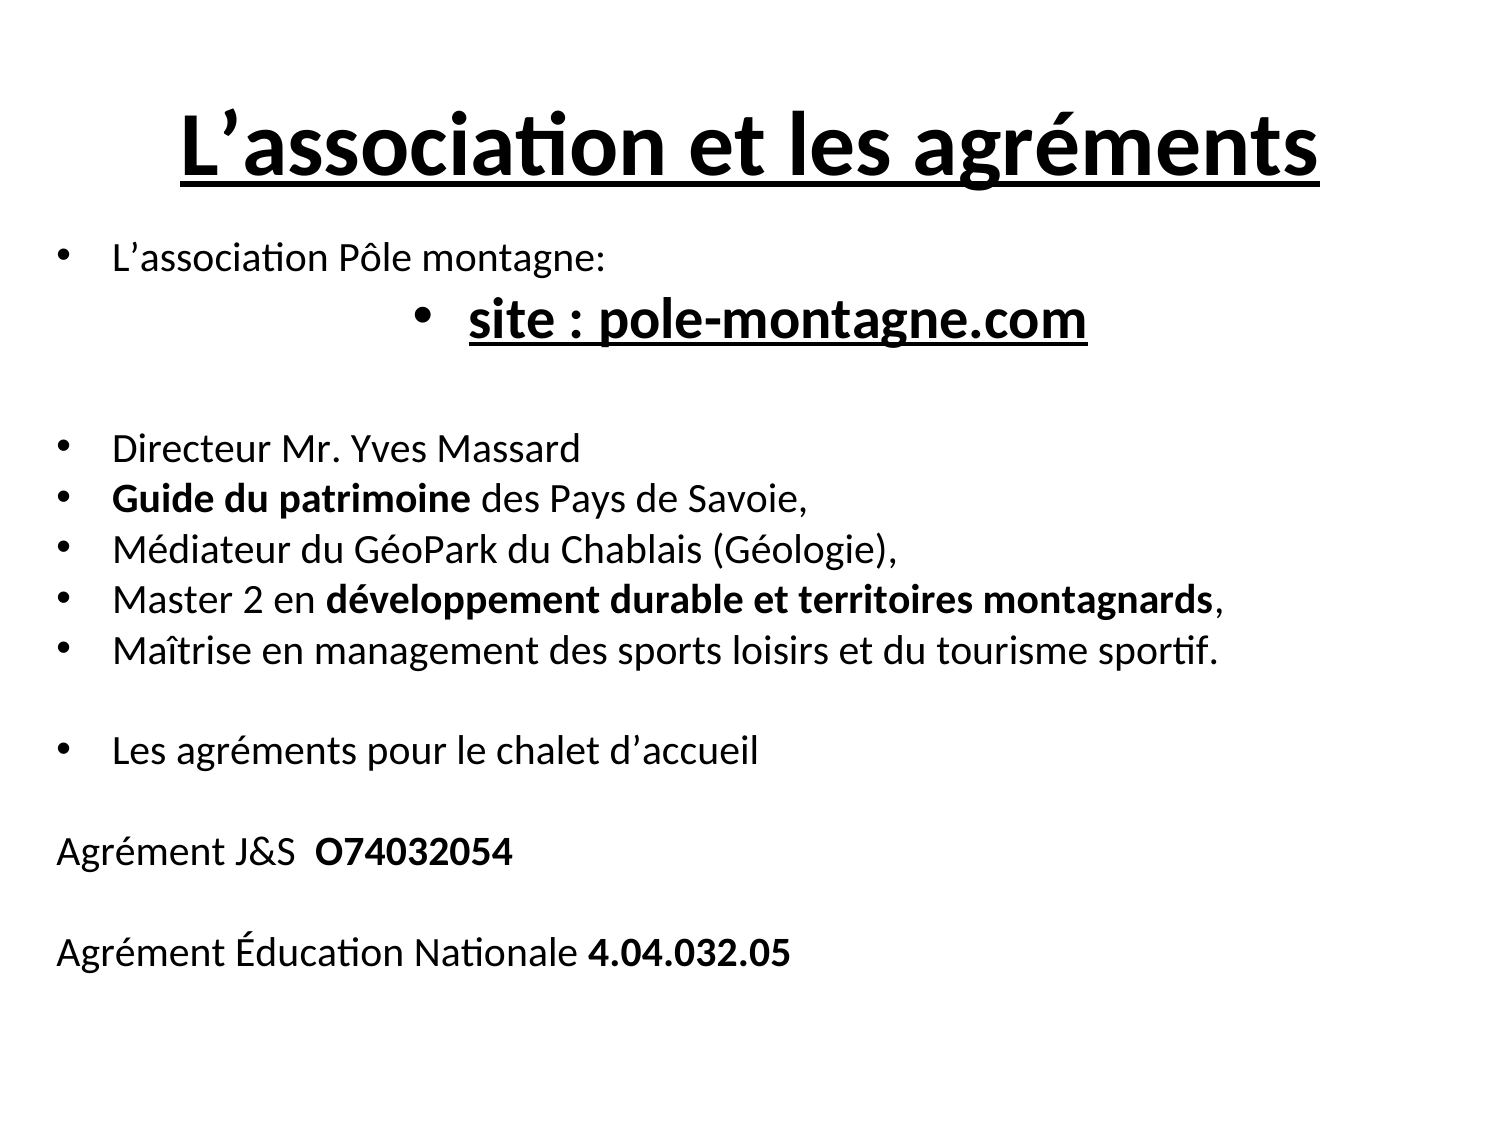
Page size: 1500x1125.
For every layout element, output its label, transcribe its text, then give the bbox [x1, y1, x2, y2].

text_box L’association et les agréments [75, 45, 1426, 231]
text_box L’association Pôle montagne: site : pole-montagne.com Directeur Mr. Yves Massard Guide du patrimoine des Pays de Savoie, Médiateur du GéoPark du Chablais (Géologie), Master 2 en développement durable et territoires montagnards, Maîtrise en management des sports loisirs et du tourisme sportif. Les agréments pour le chalet d’accueil Agrément J&S O74032054 Agrément Éducation Nationale 4.04.032.05 [41, 231, 1459, 1059]
